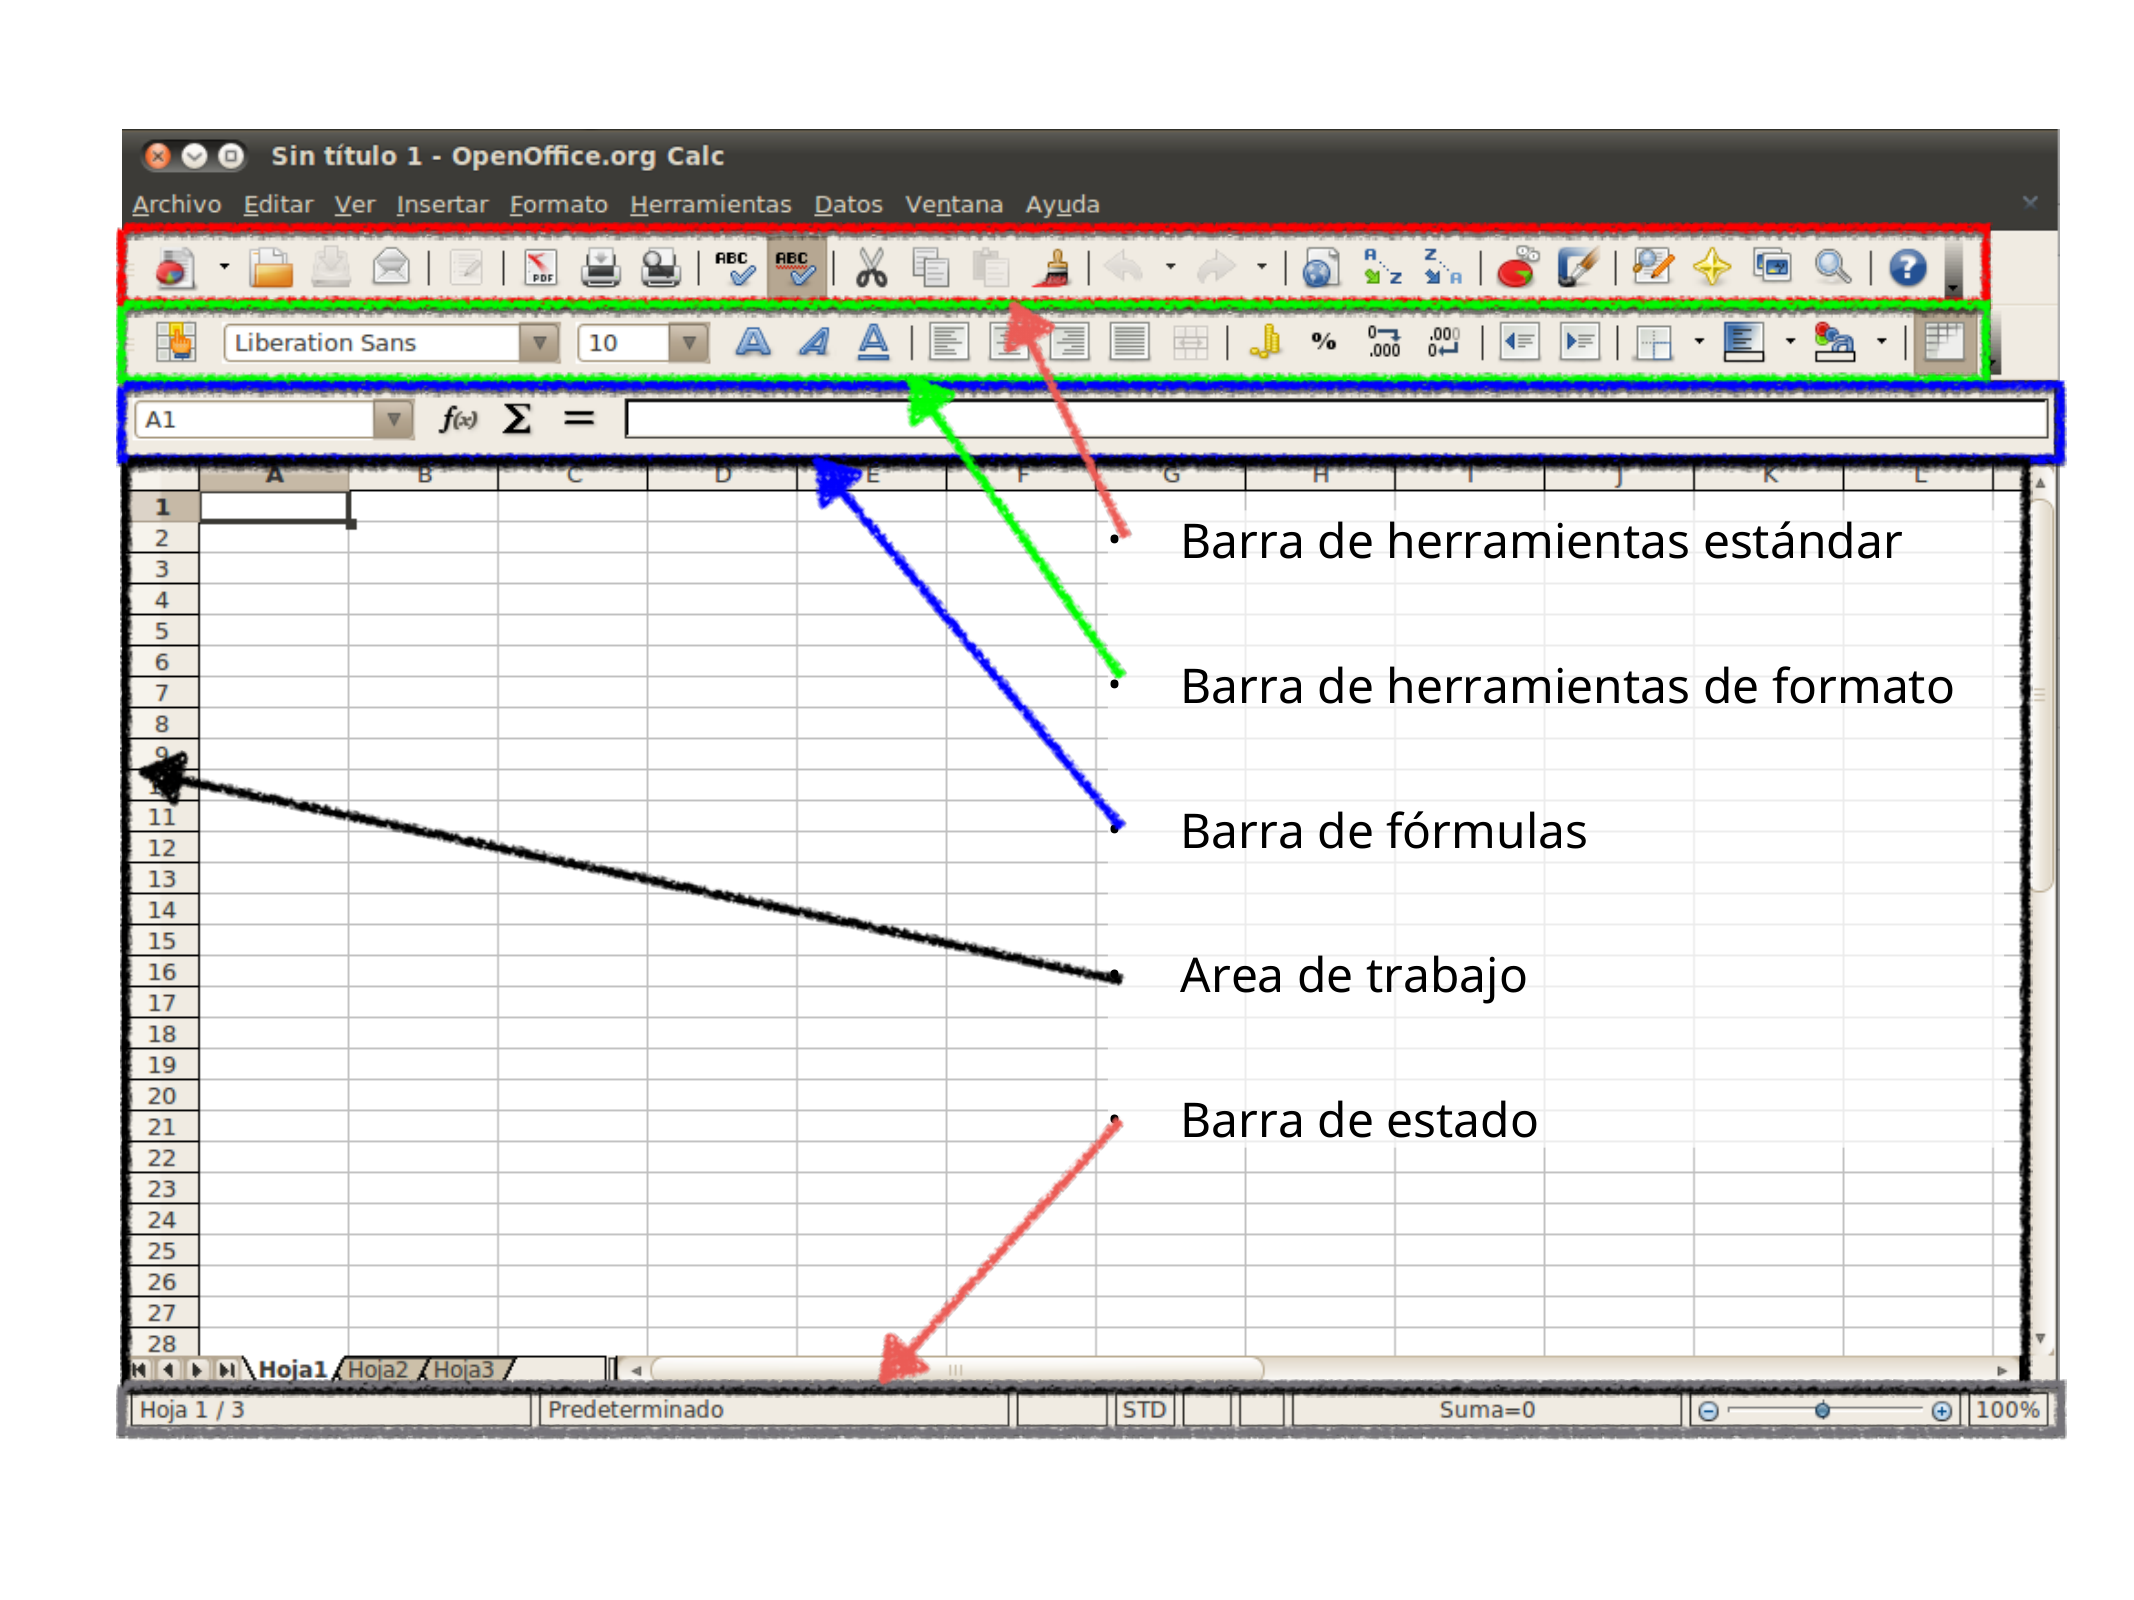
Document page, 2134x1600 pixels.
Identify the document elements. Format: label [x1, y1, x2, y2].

picture [116, 129, 2067, 1438]
